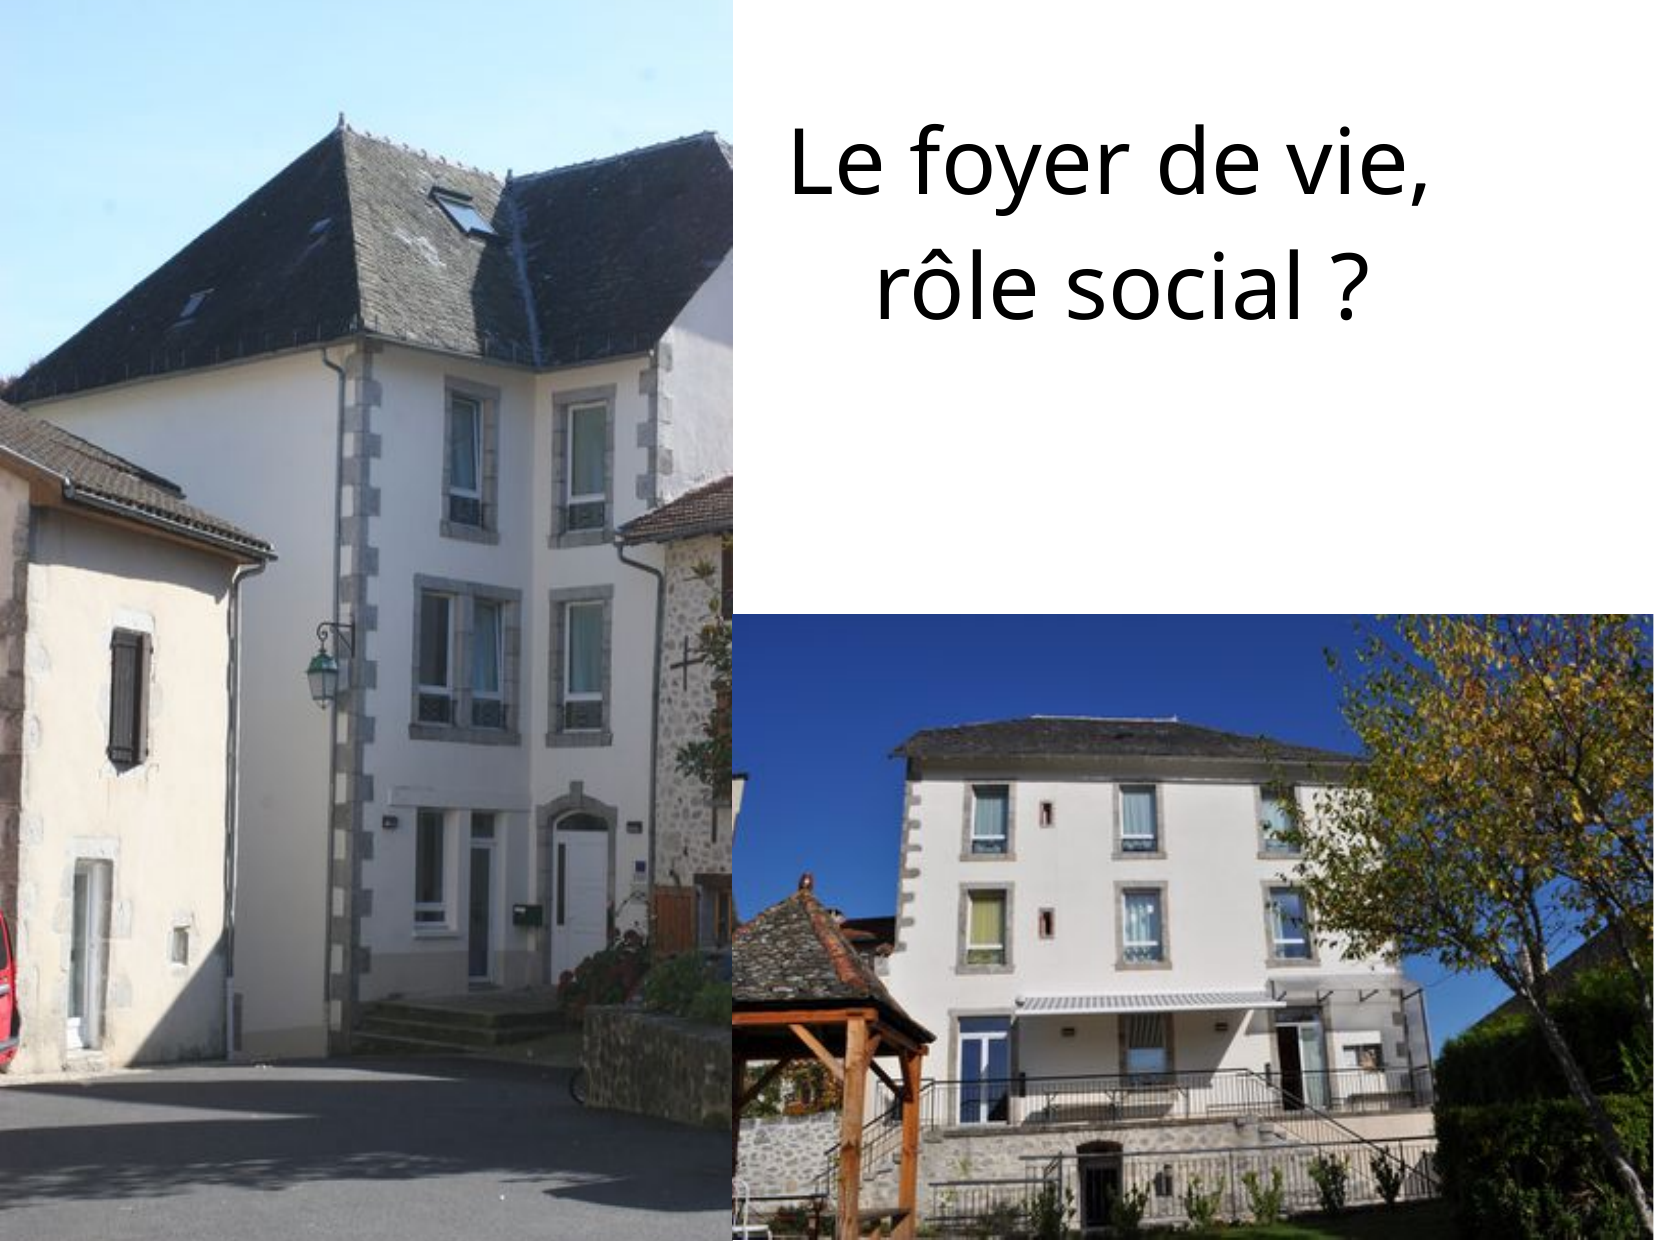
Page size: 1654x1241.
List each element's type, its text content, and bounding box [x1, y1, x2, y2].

picture [0, 0, 1654, 1241]
title Le foyer de vie, rôle social ? [366, 93, 1654, 350]
